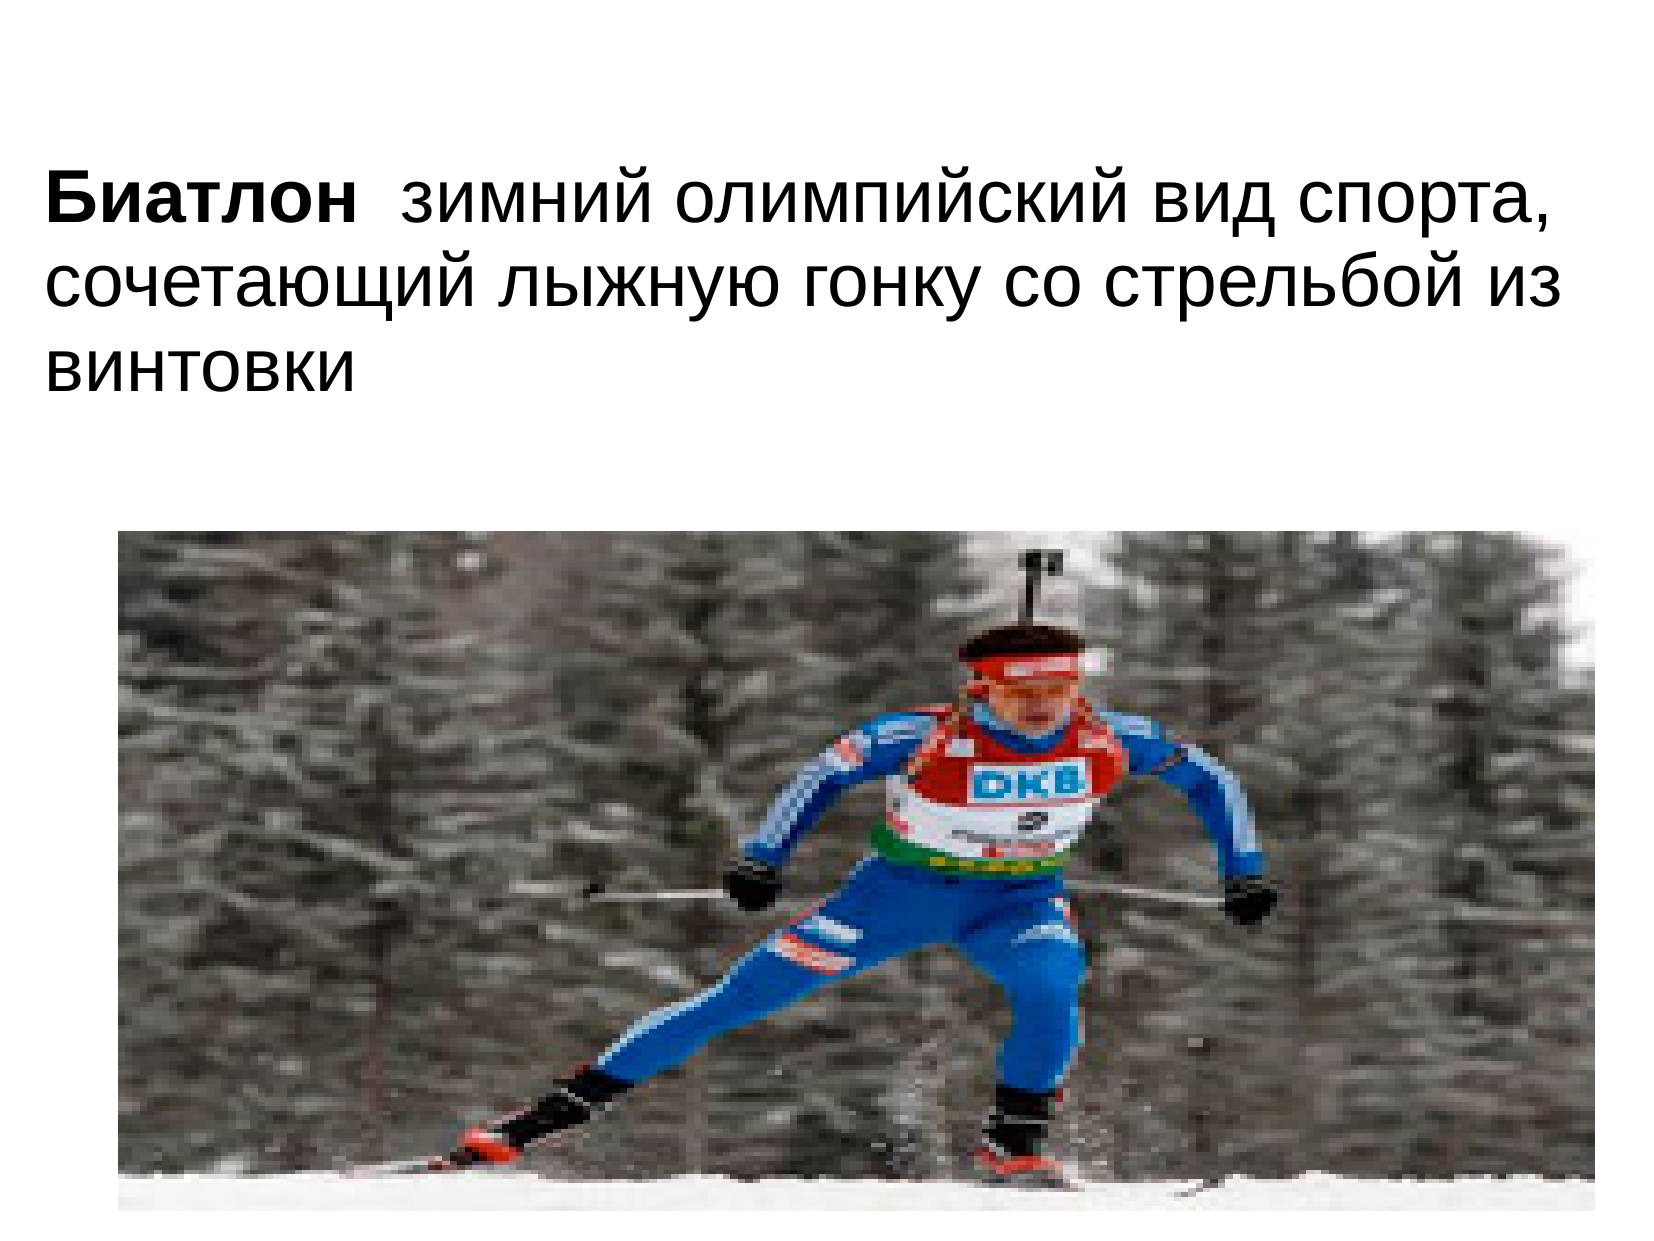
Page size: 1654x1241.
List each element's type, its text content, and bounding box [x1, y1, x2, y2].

picture [118, 531, 1595, 1211]
text_box Биатлон зимний олимпийский вид спорта, сочетающий лыжную гонку со стрельбой из винтовки [29, 147, 1654, 473]
